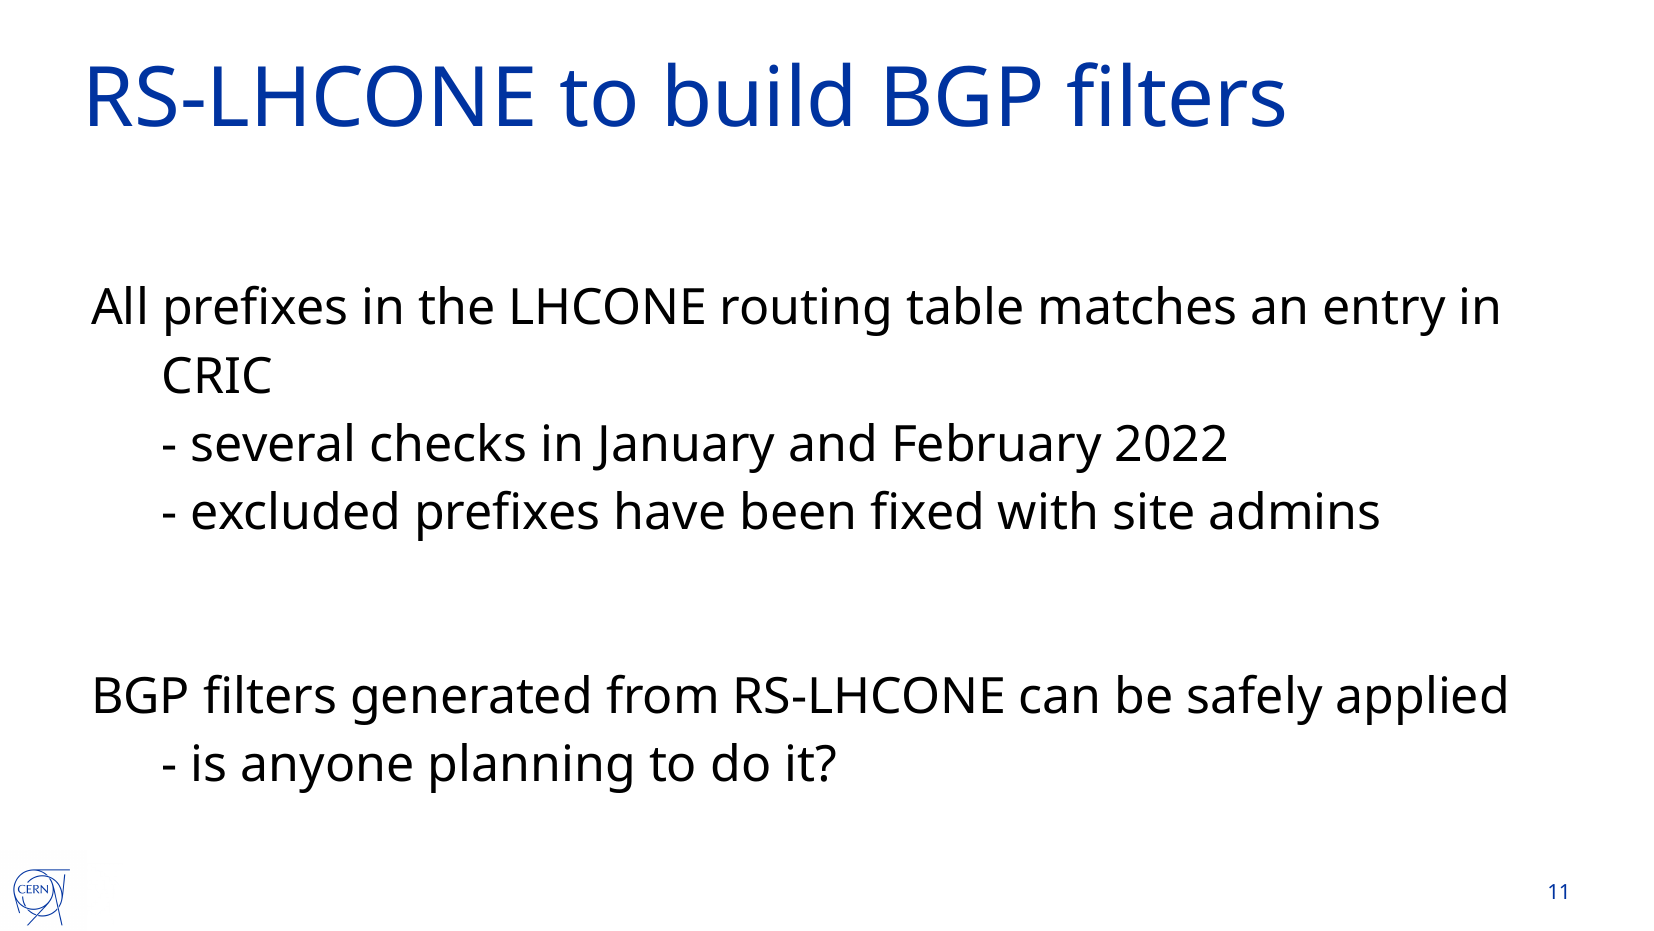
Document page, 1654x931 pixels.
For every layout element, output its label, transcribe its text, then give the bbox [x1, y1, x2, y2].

text_box All prefixes in the LHCONE routing table matches an entry in CRIC - several checks in January and February 2022 - excluded prefixes have been fixed with site admins BGP filters generated from RS-LHCONE can be safely applied - is anyone planning to do it? [76, 172, 1601, 931]
picture [0, 850, 76, 931]
title RS-LHCONE to build BGP filters [82, 37, 1571, 172]
